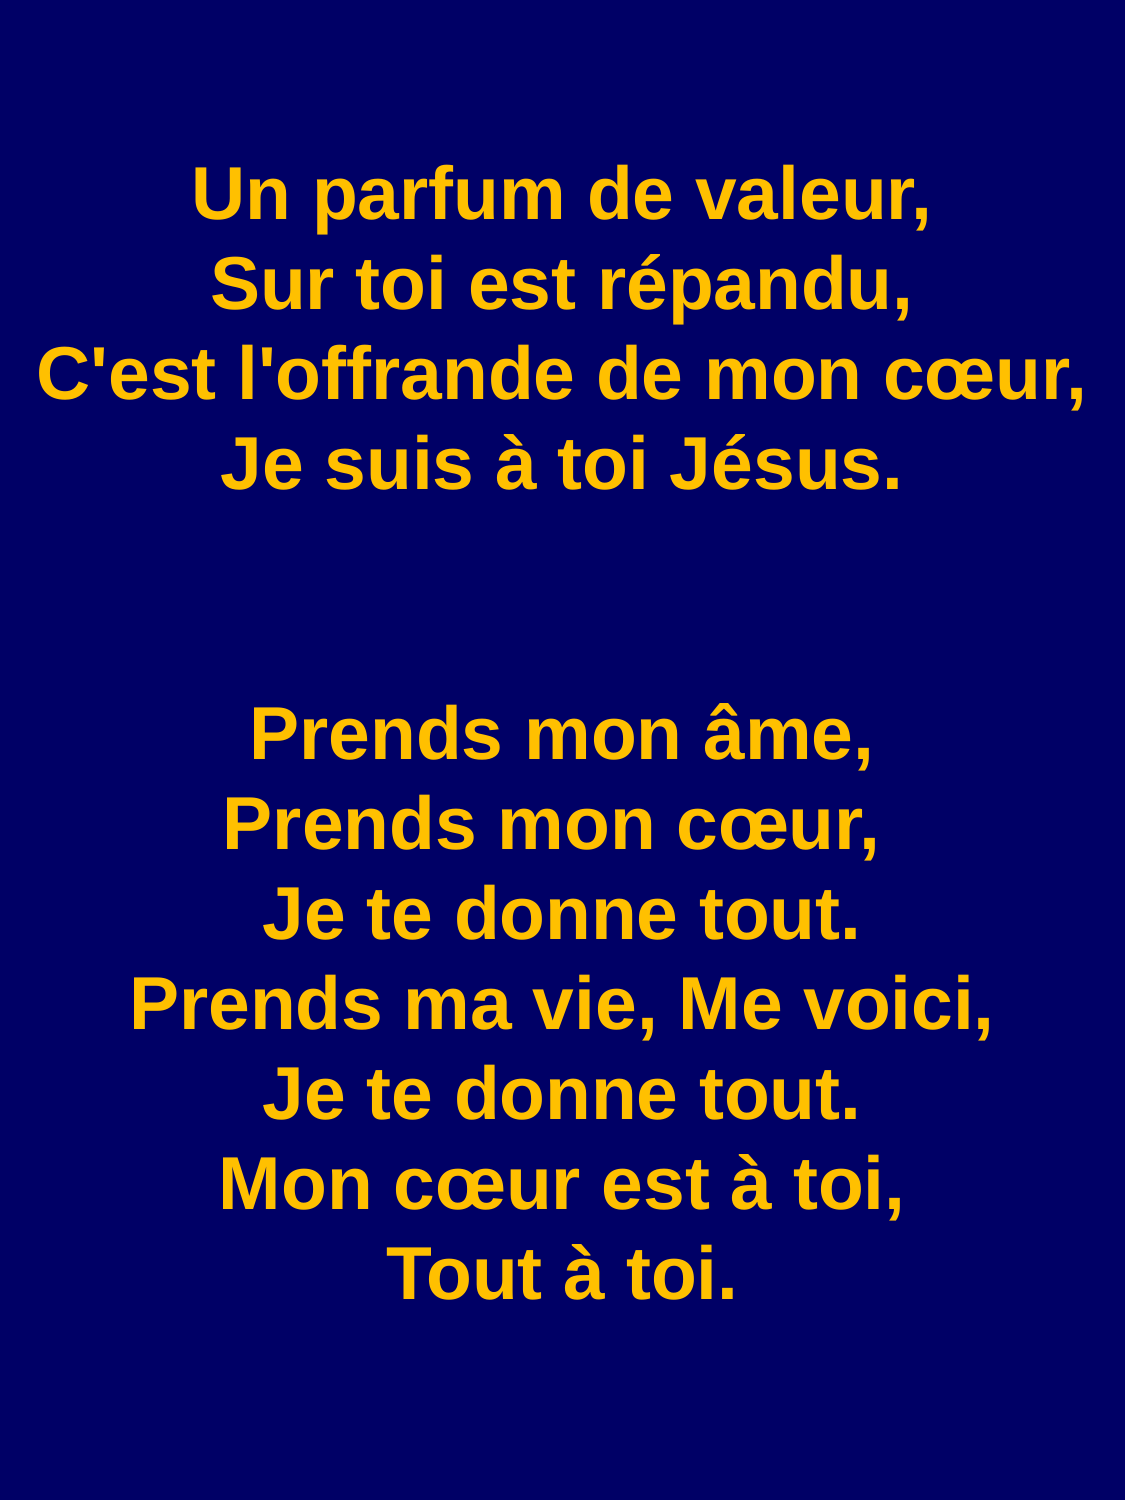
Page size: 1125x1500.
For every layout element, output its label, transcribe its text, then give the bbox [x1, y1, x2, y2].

text_box Un parfum de valeur, Sur toi est répandu, C'est l'offrande de mon cœur, Je suis à toi Jésus. Prends mon âme, Prends mon cœur, Je te donne tout. Prends ma vie, Me voici, Je te donne tout. Mon cœur est à toi, Tout à toi. [0, 47, 1125, 1500]
